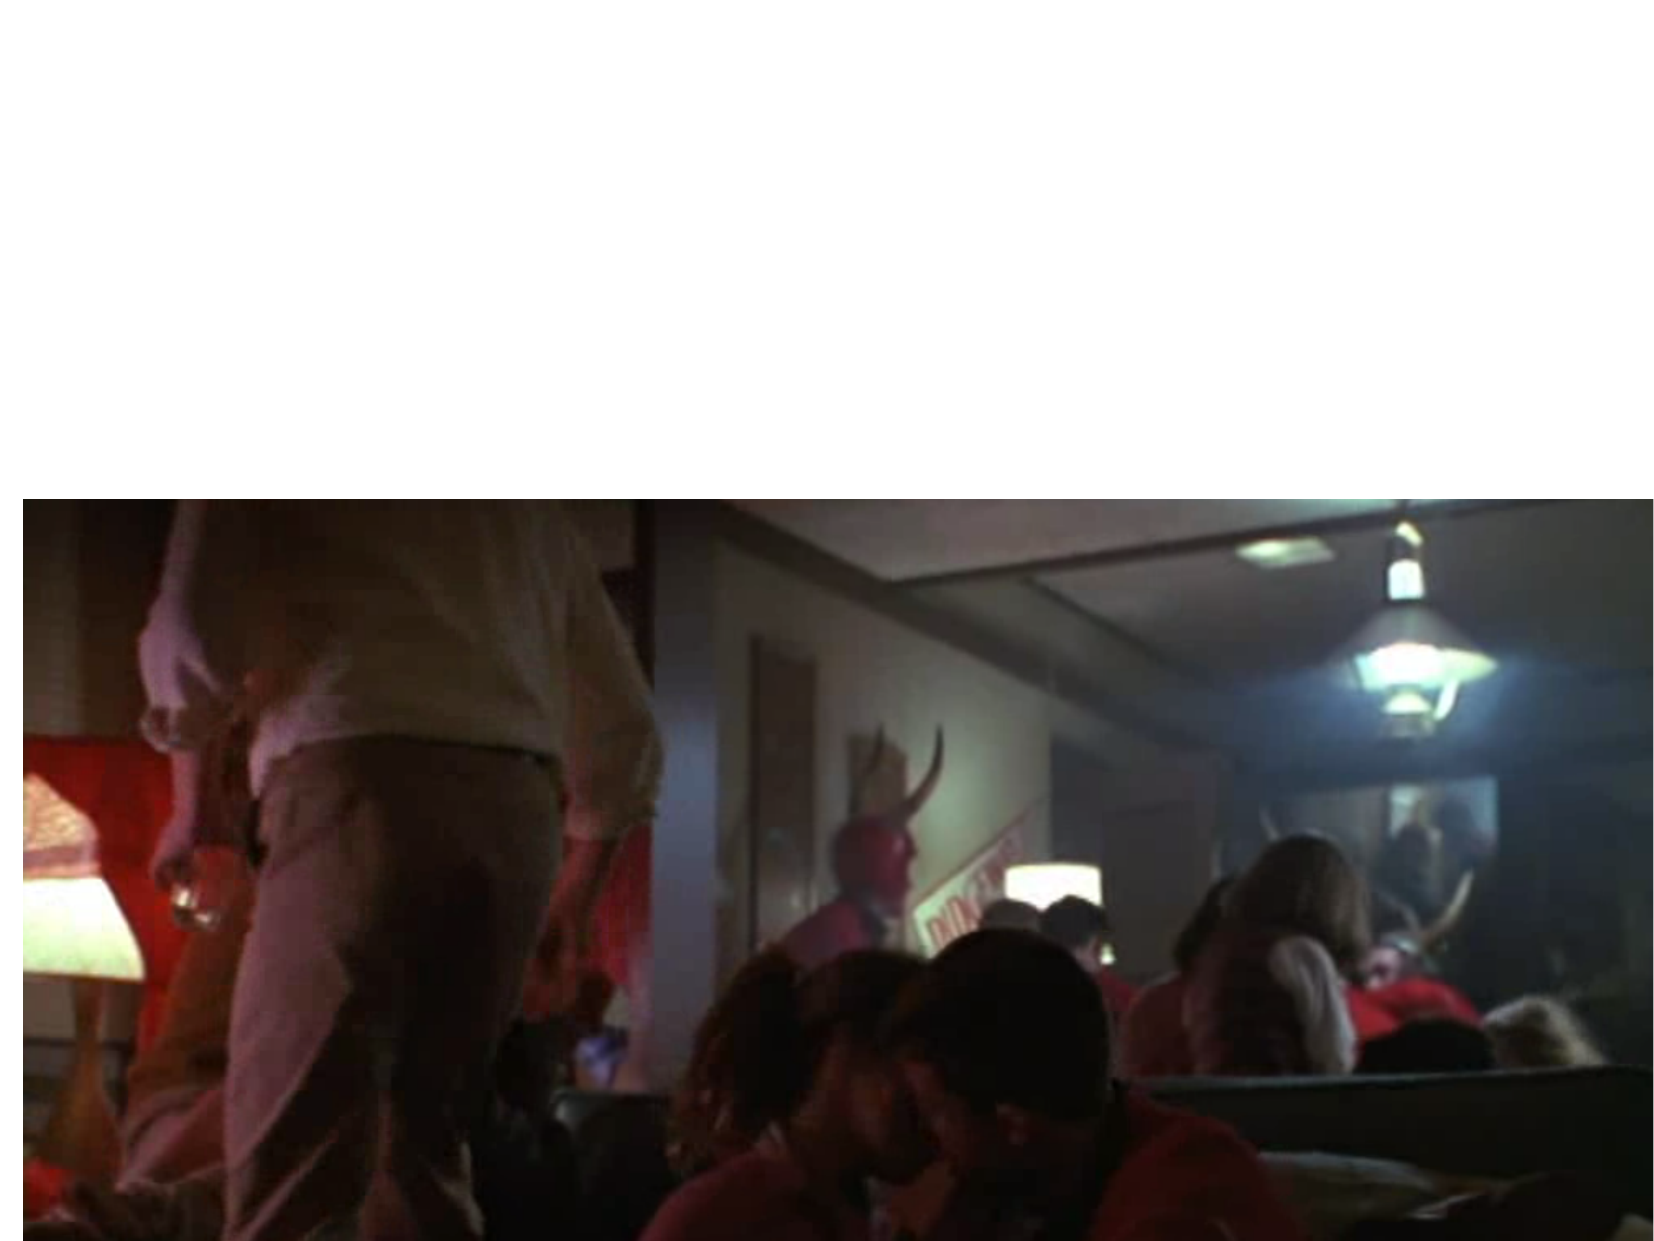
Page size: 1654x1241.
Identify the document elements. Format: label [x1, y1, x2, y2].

picture [23, 499, 1654, 1241]
